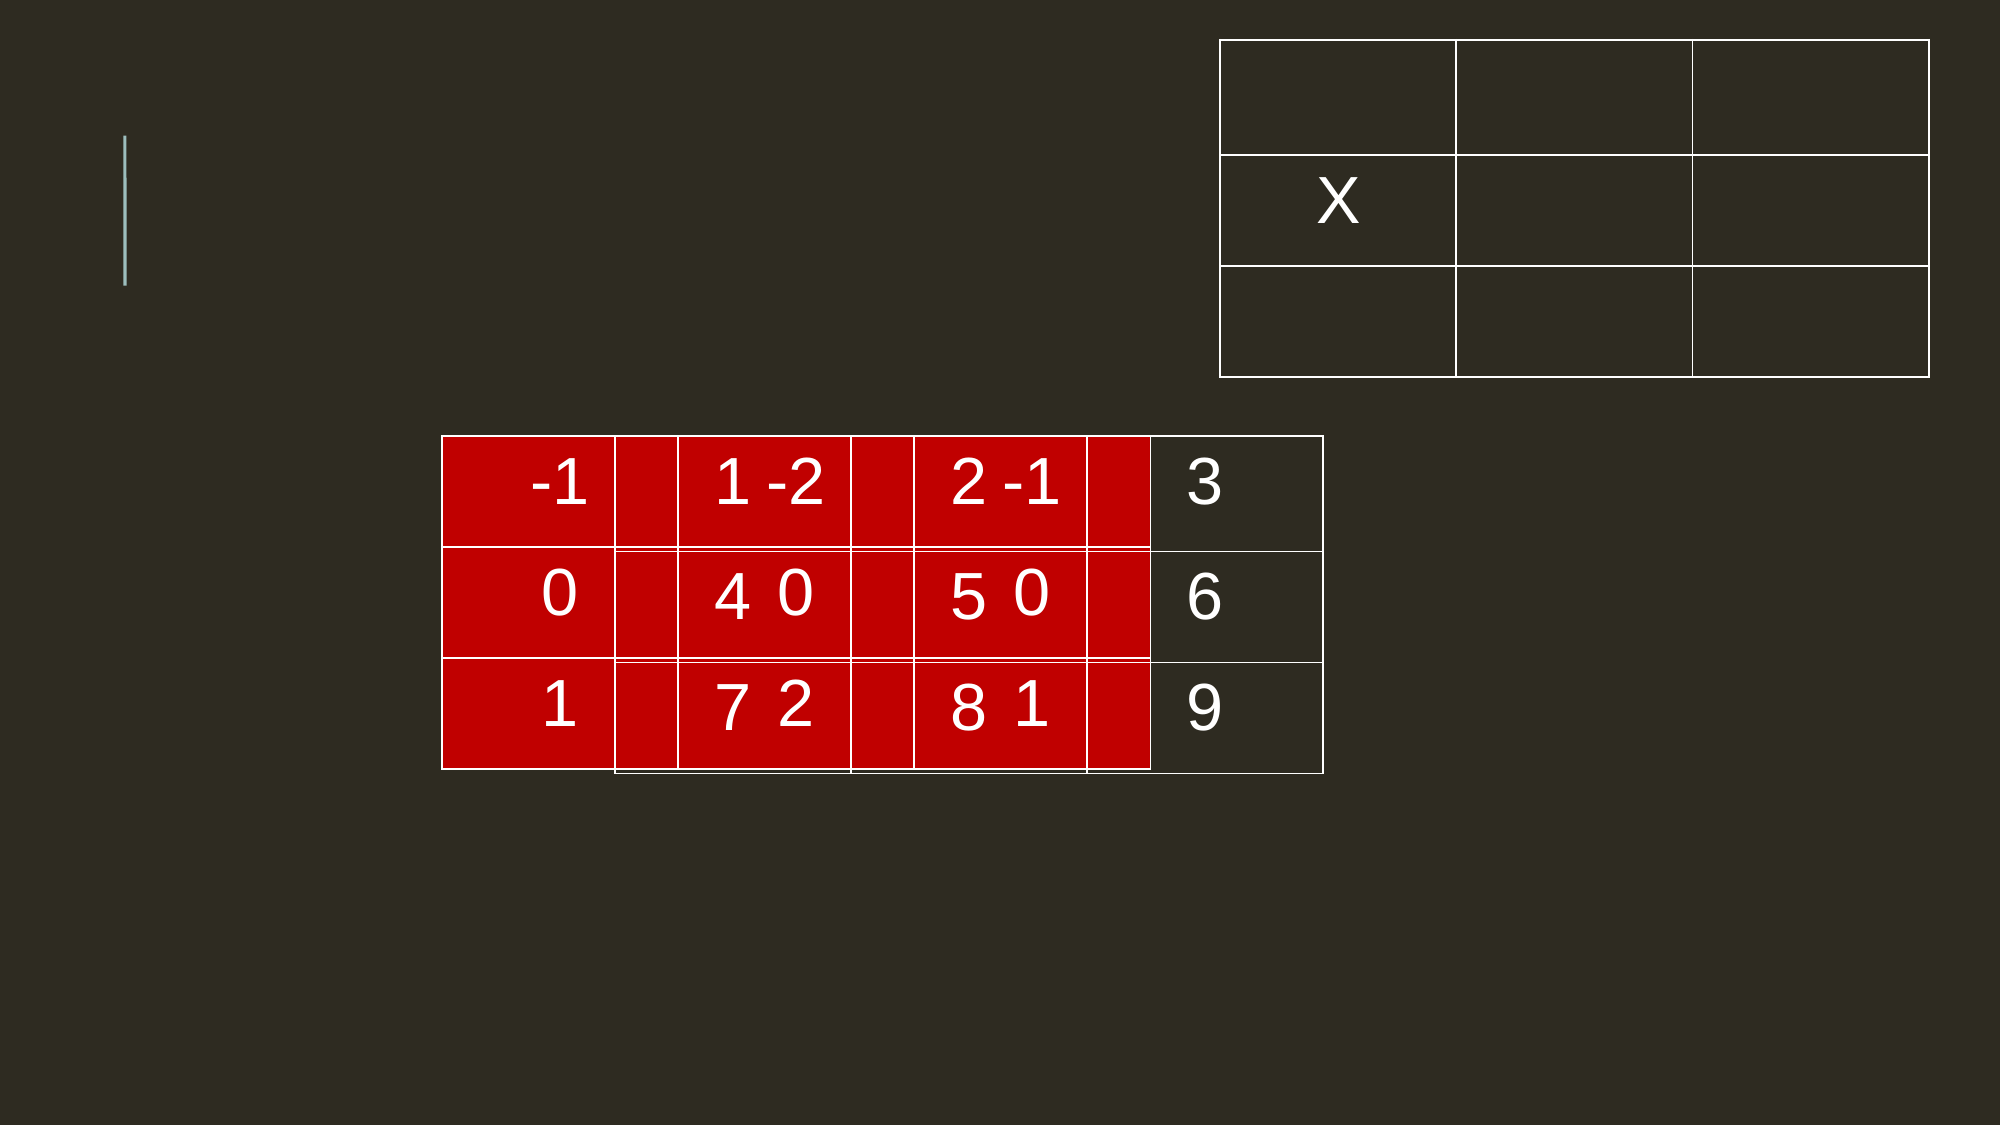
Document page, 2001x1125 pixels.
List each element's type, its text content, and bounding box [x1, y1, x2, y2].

table_header [1693, 41, 1928, 154]
table_header 3 [1088, 437, 1322, 551]
table_cell [1457, 156, 1692, 265]
table_header [1457, 41, 1692, 154]
table_cell 8 [852, 663, 1086, 773]
table_header -1 [443, 437, 614, 546]
table_cell 9 [1088, 663, 1322, 773]
table_cell 6 [1088, 552, 1322, 662]
table_cell [1693, 156, 1928, 265]
table_cell 4 [616, 552, 850, 662]
table_cell 5 [852, 552, 1086, 662]
table_header 2 [852, 437, 1086, 551]
table_cell X [1221, 156, 1455, 265]
table_header 1 [616, 437, 850, 551]
table_cell 7 [616, 663, 850, 773]
table_cell [1221, 267, 1455, 376]
table_cell [1457, 267, 1692, 376]
table_cell 1 [443, 659, 614, 768]
table_cell [1693, 267, 1928, 376]
table_header [1221, 41, 1455, 154]
table_cell 0 [443, 548, 614, 657]
